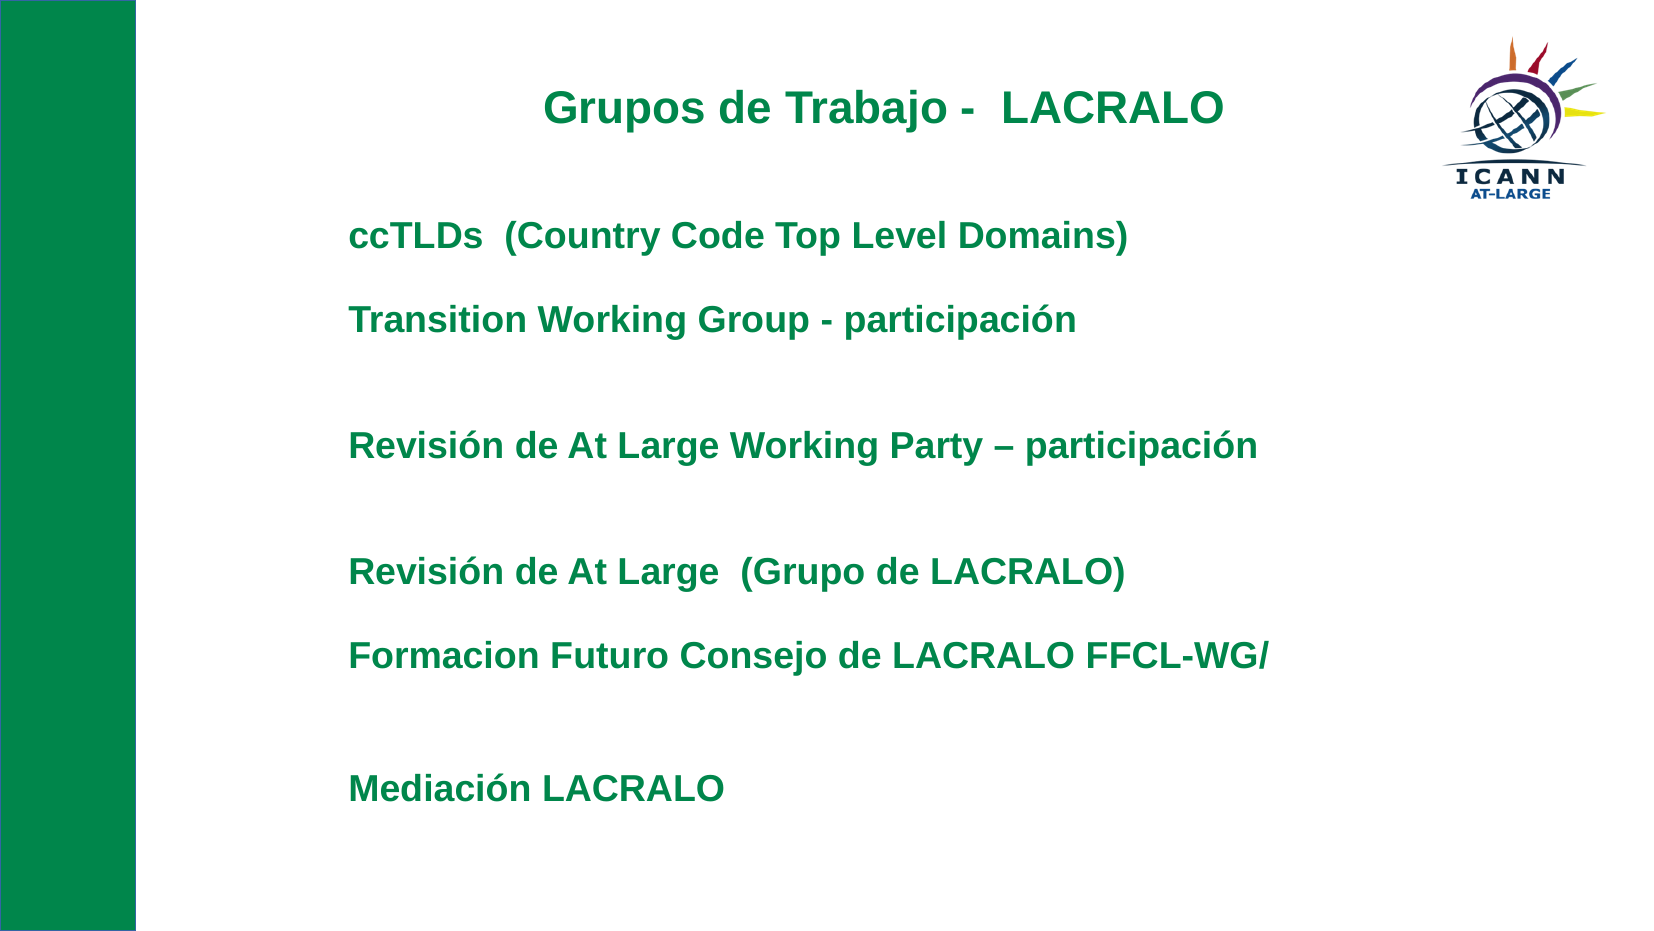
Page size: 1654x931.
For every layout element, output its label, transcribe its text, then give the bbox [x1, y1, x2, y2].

text_box Grupos de Trabajo - LACRALO [180, 75, 1439, 142]
text_box [0, 0, 136, 931]
picture [1439, 32, 1623, 209]
text_box ccTLDs (Country Code Top Level Domains) Transition Working Group - participación Revisión de At Large Working Party – participación Revisión de At Large (Grupo de LACRALO) Formacion Futuro Consejo de LACRALO FFCL-WG/ Mediación LACRALO [333, 165, 1654, 931]
